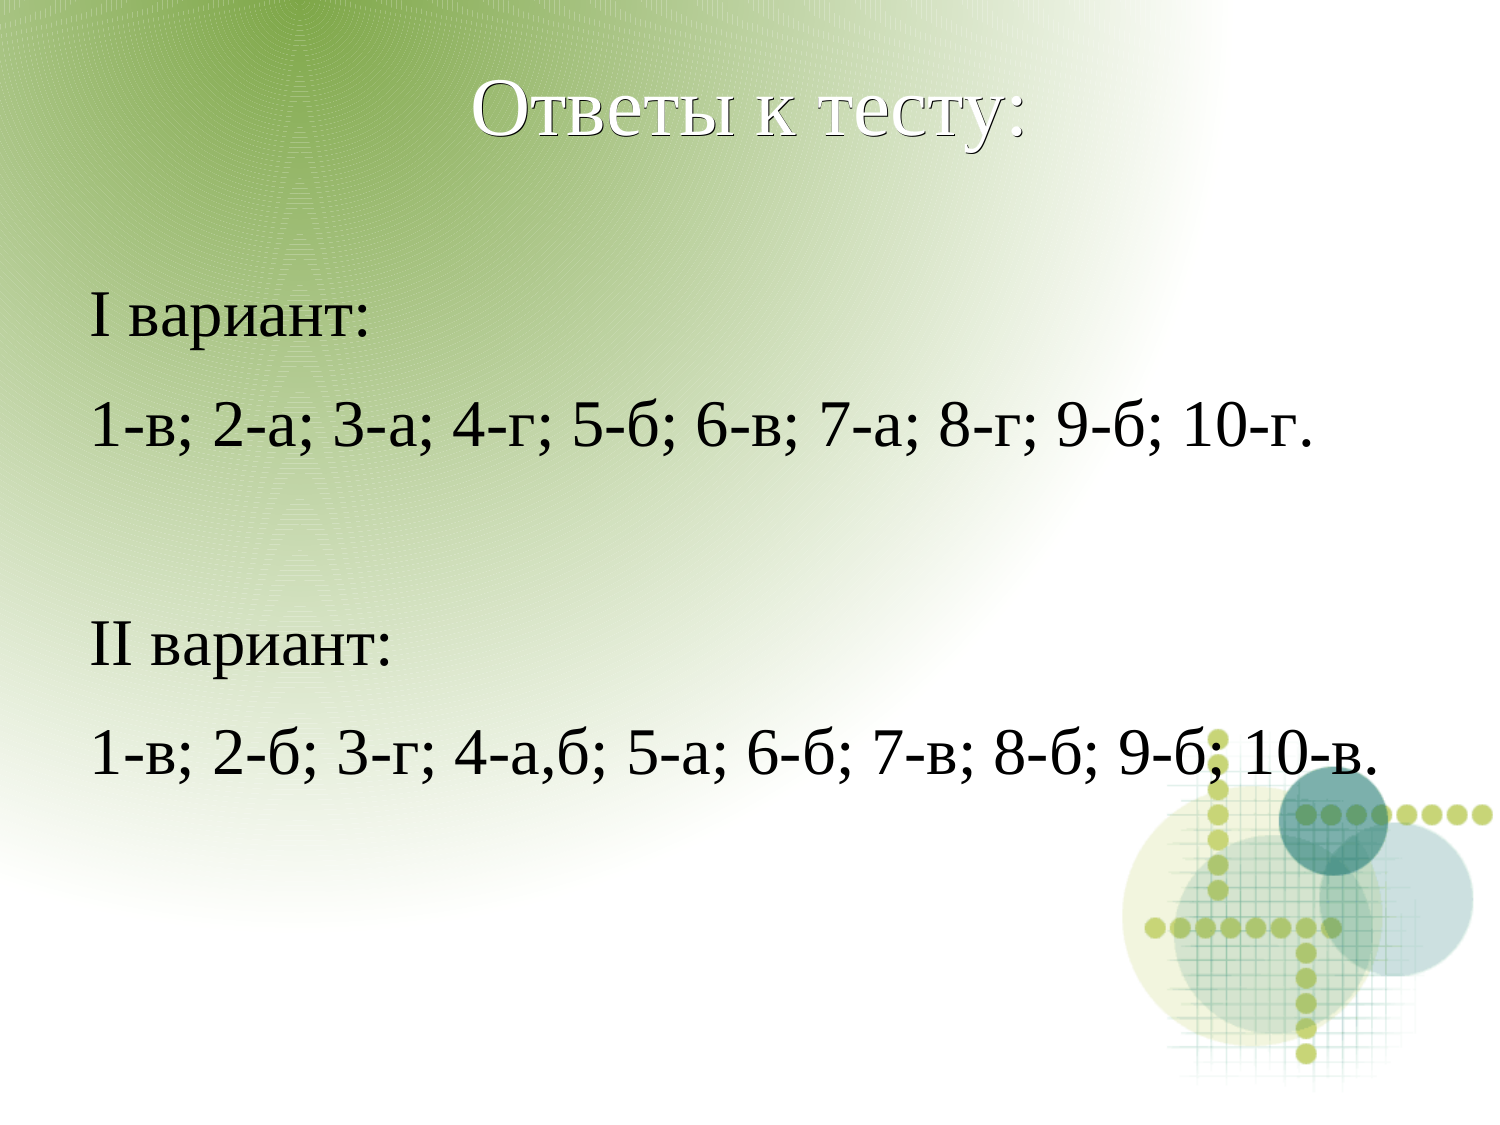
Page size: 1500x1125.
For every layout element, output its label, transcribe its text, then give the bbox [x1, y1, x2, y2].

picture [1110, 718, 1500, 1098]
title Ответы к тесту: [75, 45, 1425, 233]
list I вариант: 1-в; 2-а; 3-а; 4-г; 5-б; 6-в; 7-а; 8-г; 9-б; 10-г. II вариант: 1-в; 2-б; 3-г; 4-а,б; 5-а; 6-б; 7-в; 8-б; 9-б; 10-в. [75, 262, 1425, 1005]
